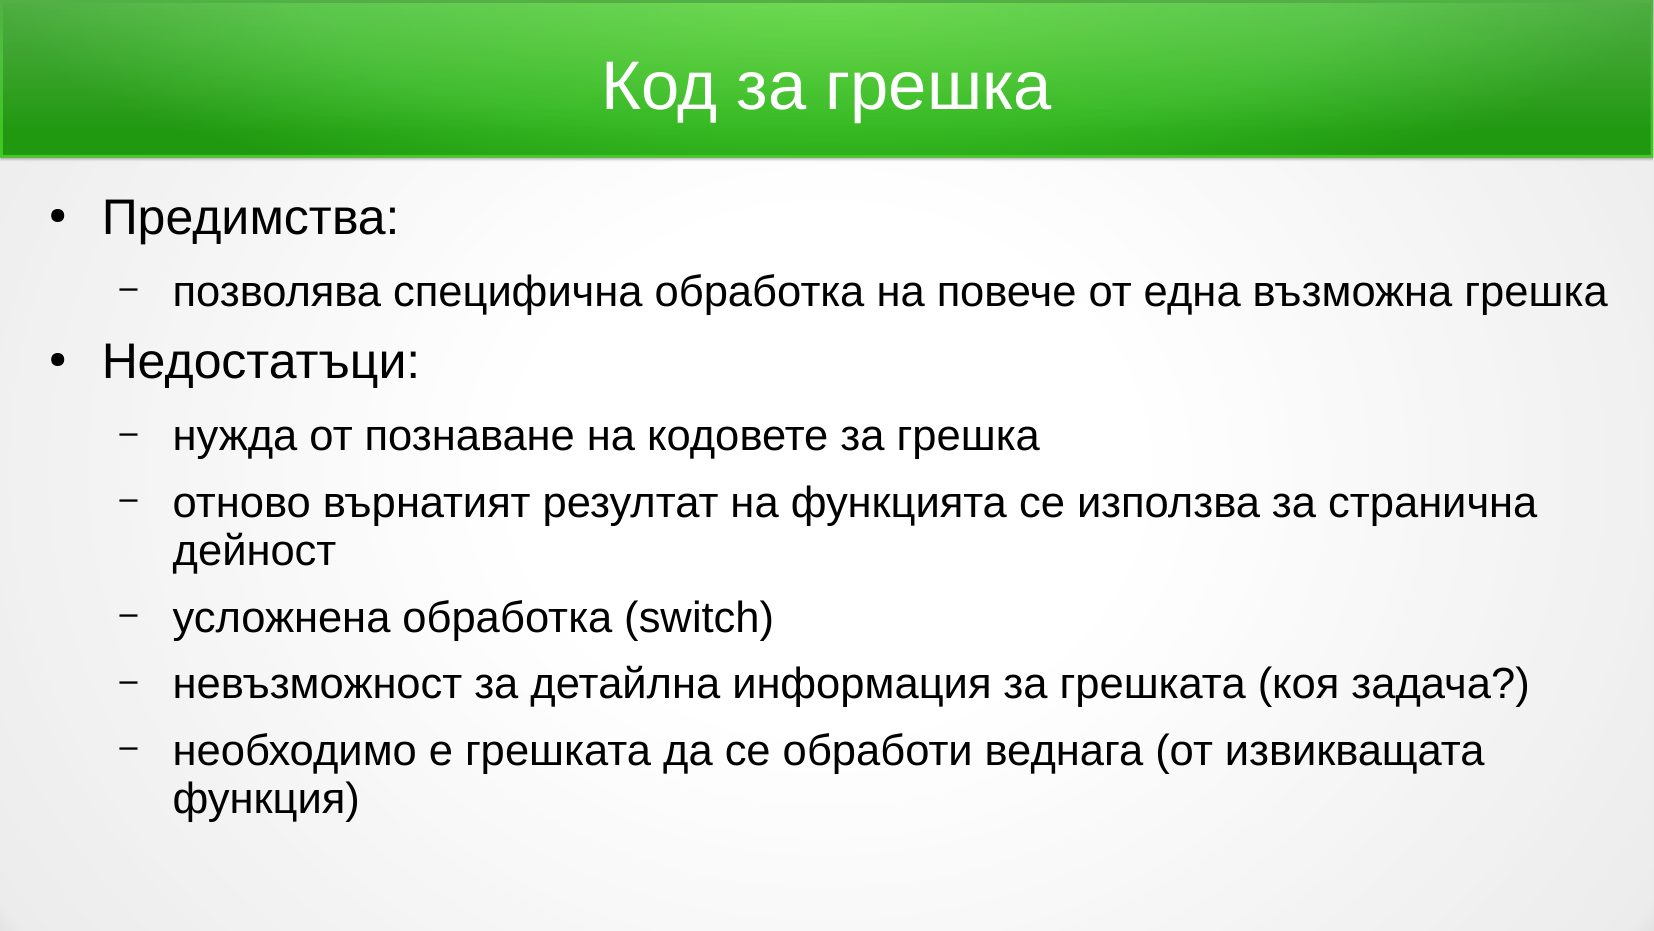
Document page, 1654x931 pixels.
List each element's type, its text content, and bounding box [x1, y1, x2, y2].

list Предимства: позволява специфична обработка на повече от една възможна грешка Недостатъци: нужда от познаване на кодовете за грешка отново върнатият резултат на функцията се използва за странична дейност усложнена обработка (switch) невъзможност за детайлна информация за грешката (коя задача?) необходимо е грешката да се обработи веднага (от извикващата функция) [31, 188, 1619, 910]
title Код за грешка [82, 37, 1571, 135]
